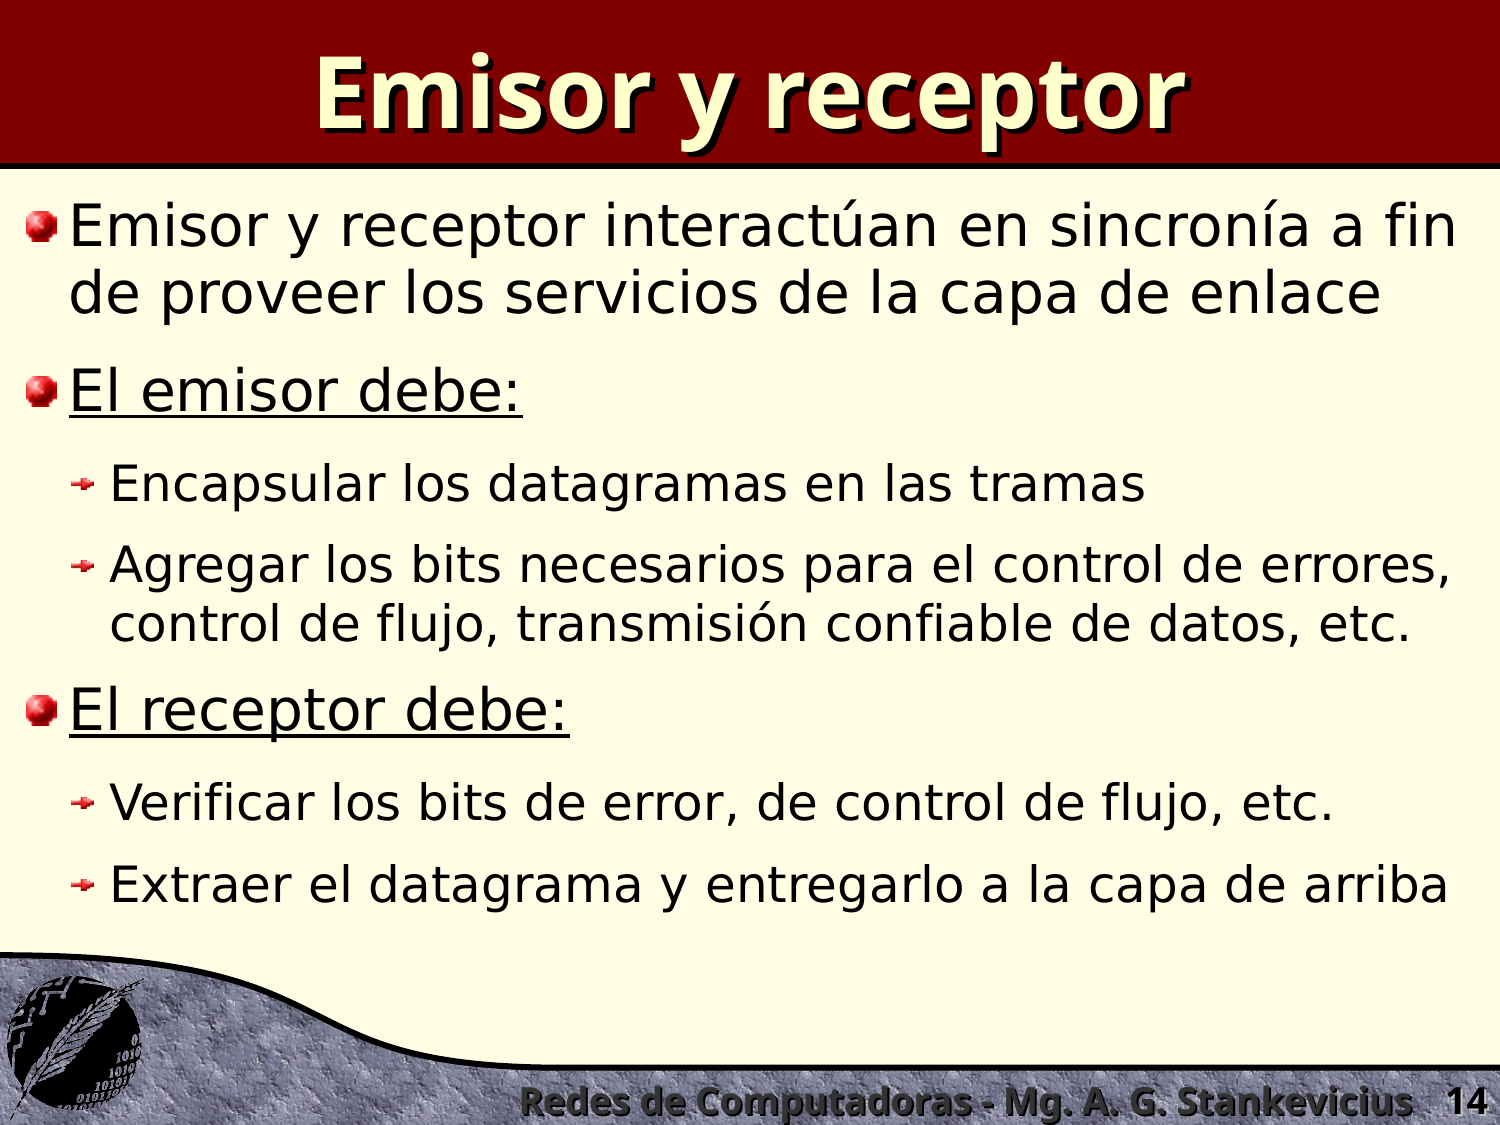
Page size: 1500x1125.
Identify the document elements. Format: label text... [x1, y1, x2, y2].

title Emisor y receptor [15, 5, 1485, 160]
list Emisor y receptor interactúan en sincronía a fin de proveer los servicios de la capa de enlace El emisor debe: Encapsular los datagramas en las tramas Agregar los bits necesarios para el control de errores, control de flujo, transmisión confiable de datos, etc. El receptor debe: Verificar los bits de error, de control de flujo, etc. Extraer el datagrama y entregarlo a la capa de arriba [11, 192, 1486, 921]
picture [1047, 1100, 1054, 1110]
picture [0, 959, 1500, 1125]
picture [790, 1100, 795, 1110]
